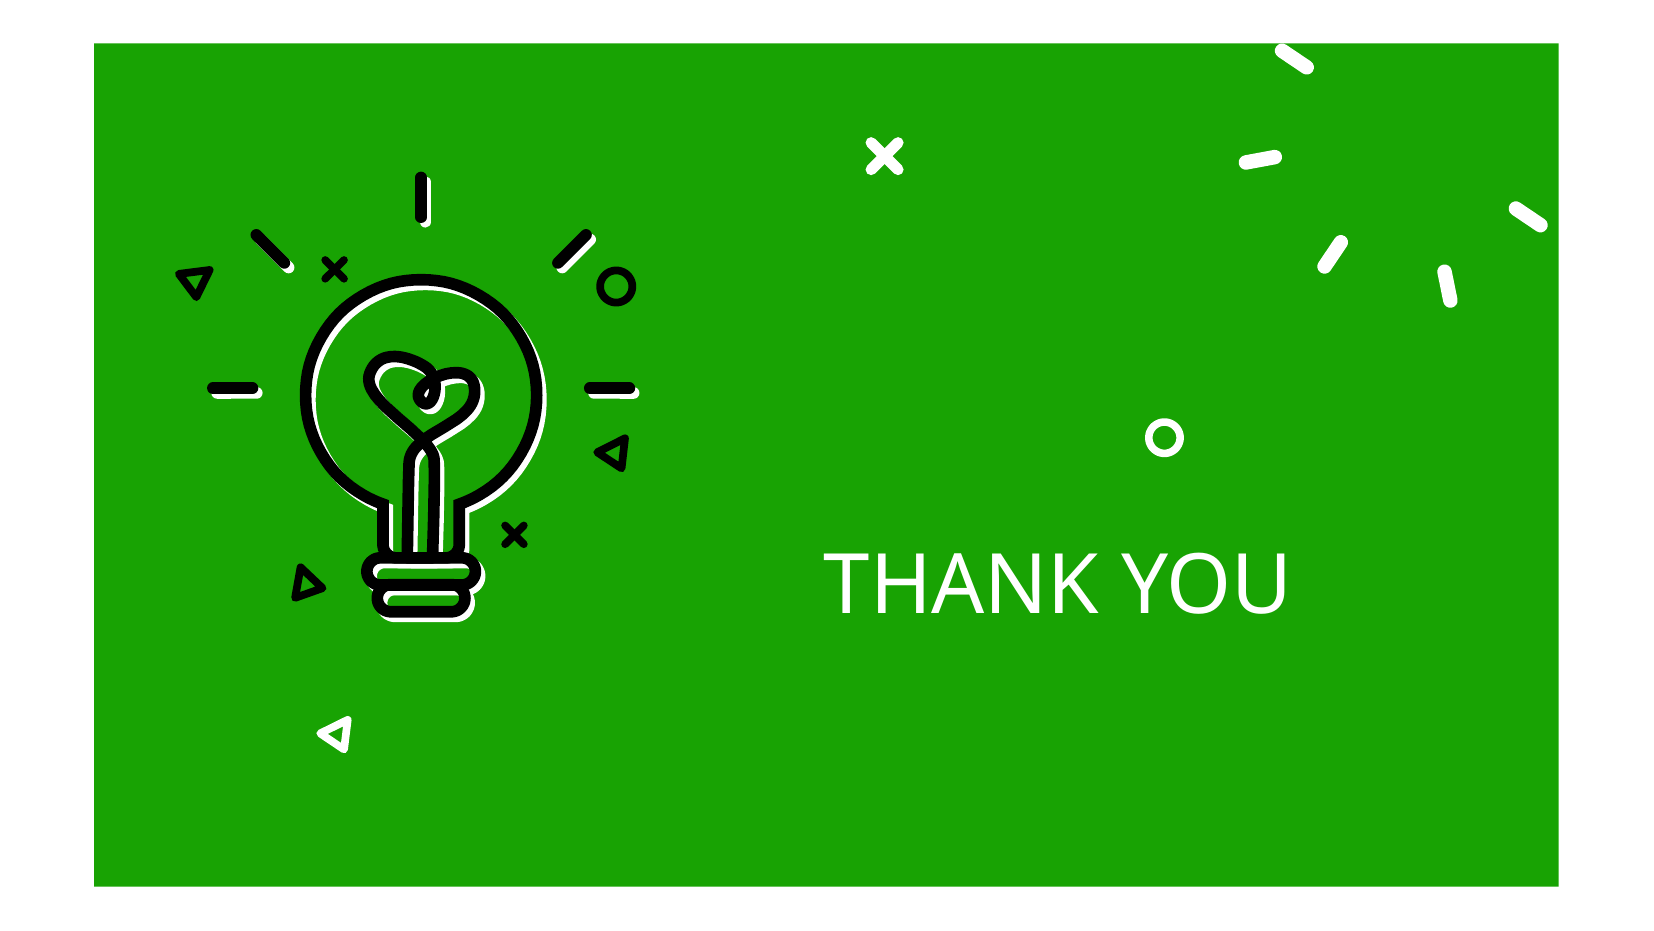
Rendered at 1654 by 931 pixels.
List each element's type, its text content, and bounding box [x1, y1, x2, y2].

text_box [0, 0, 1653, 930]
title THANK YOU [823, 524, 1544, 638]
